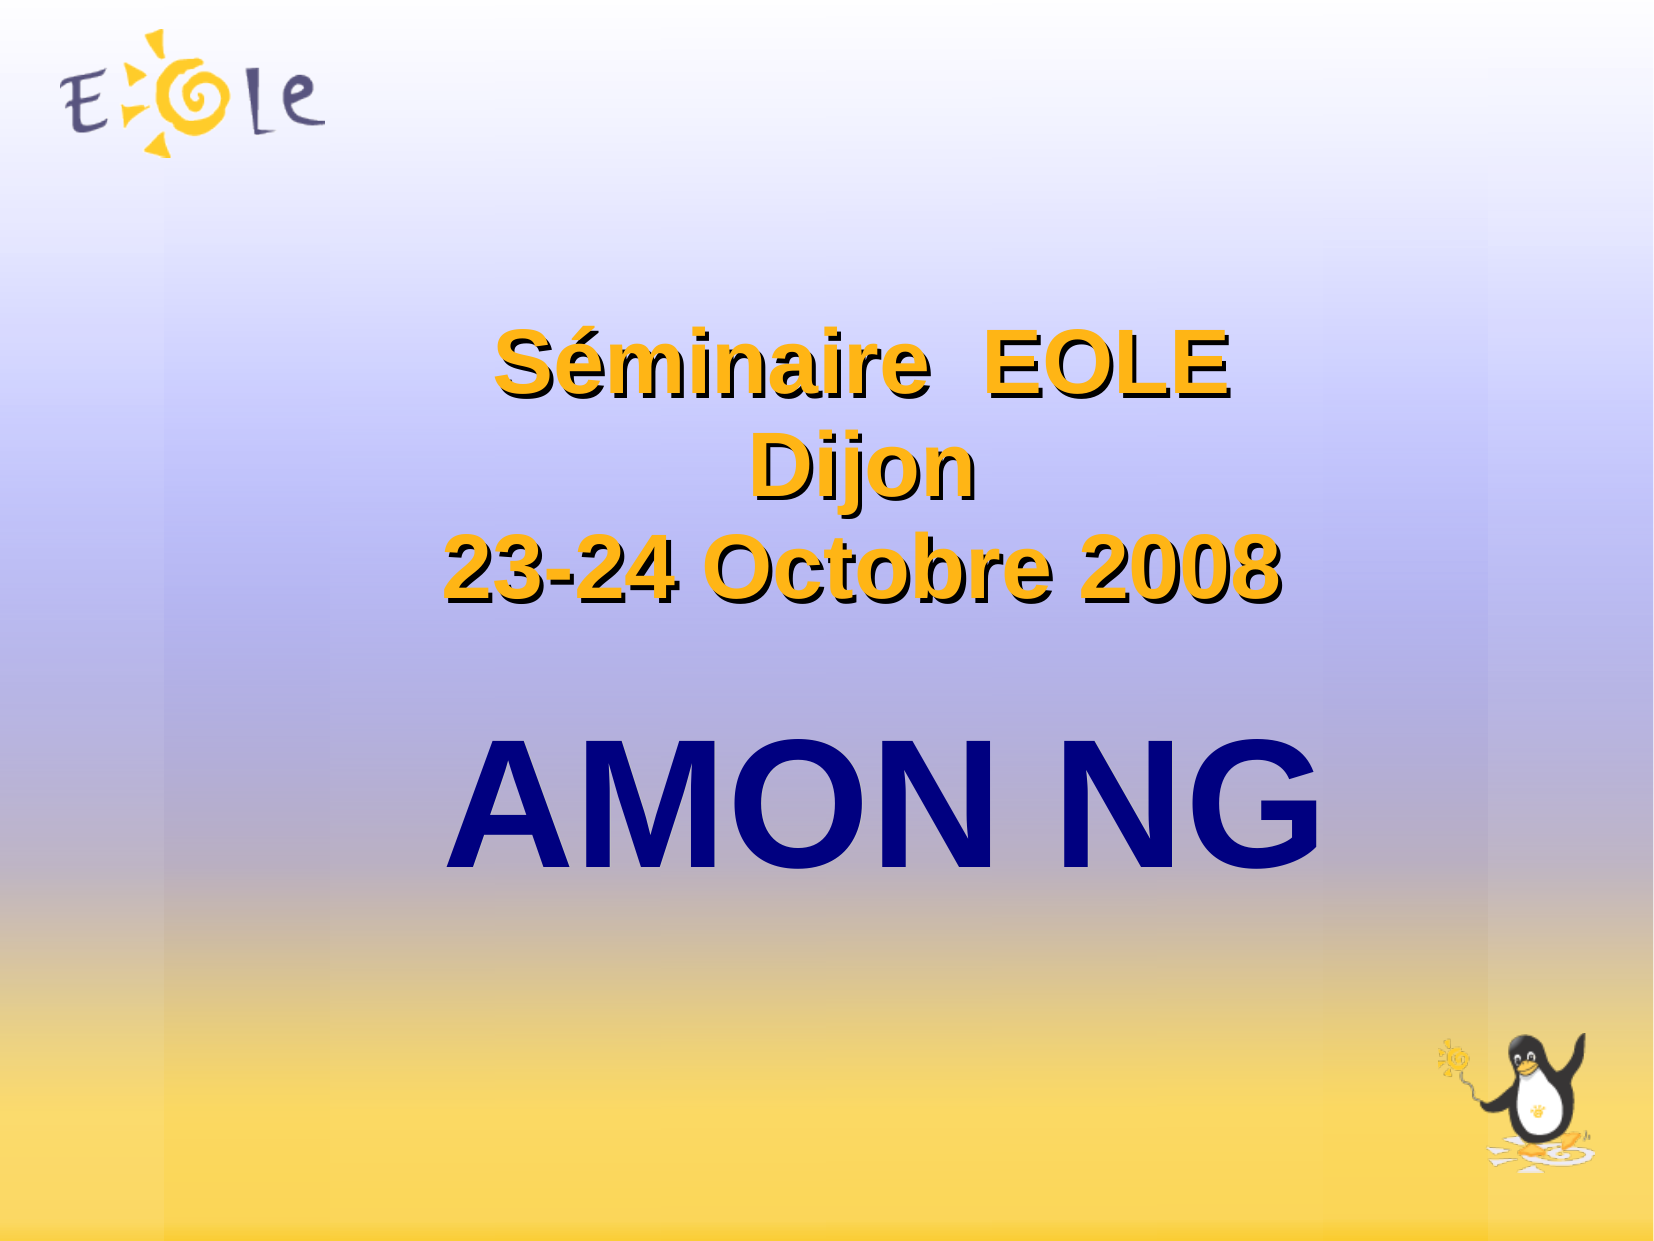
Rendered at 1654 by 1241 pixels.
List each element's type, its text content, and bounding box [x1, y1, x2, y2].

text_box AMON NG [383, 693, 1388, 945]
title Séminaire EOLE Dijon 23-24 Octobre 2008 [118, 191, 1607, 739]
picture [0, 0, 1654, 1241]
